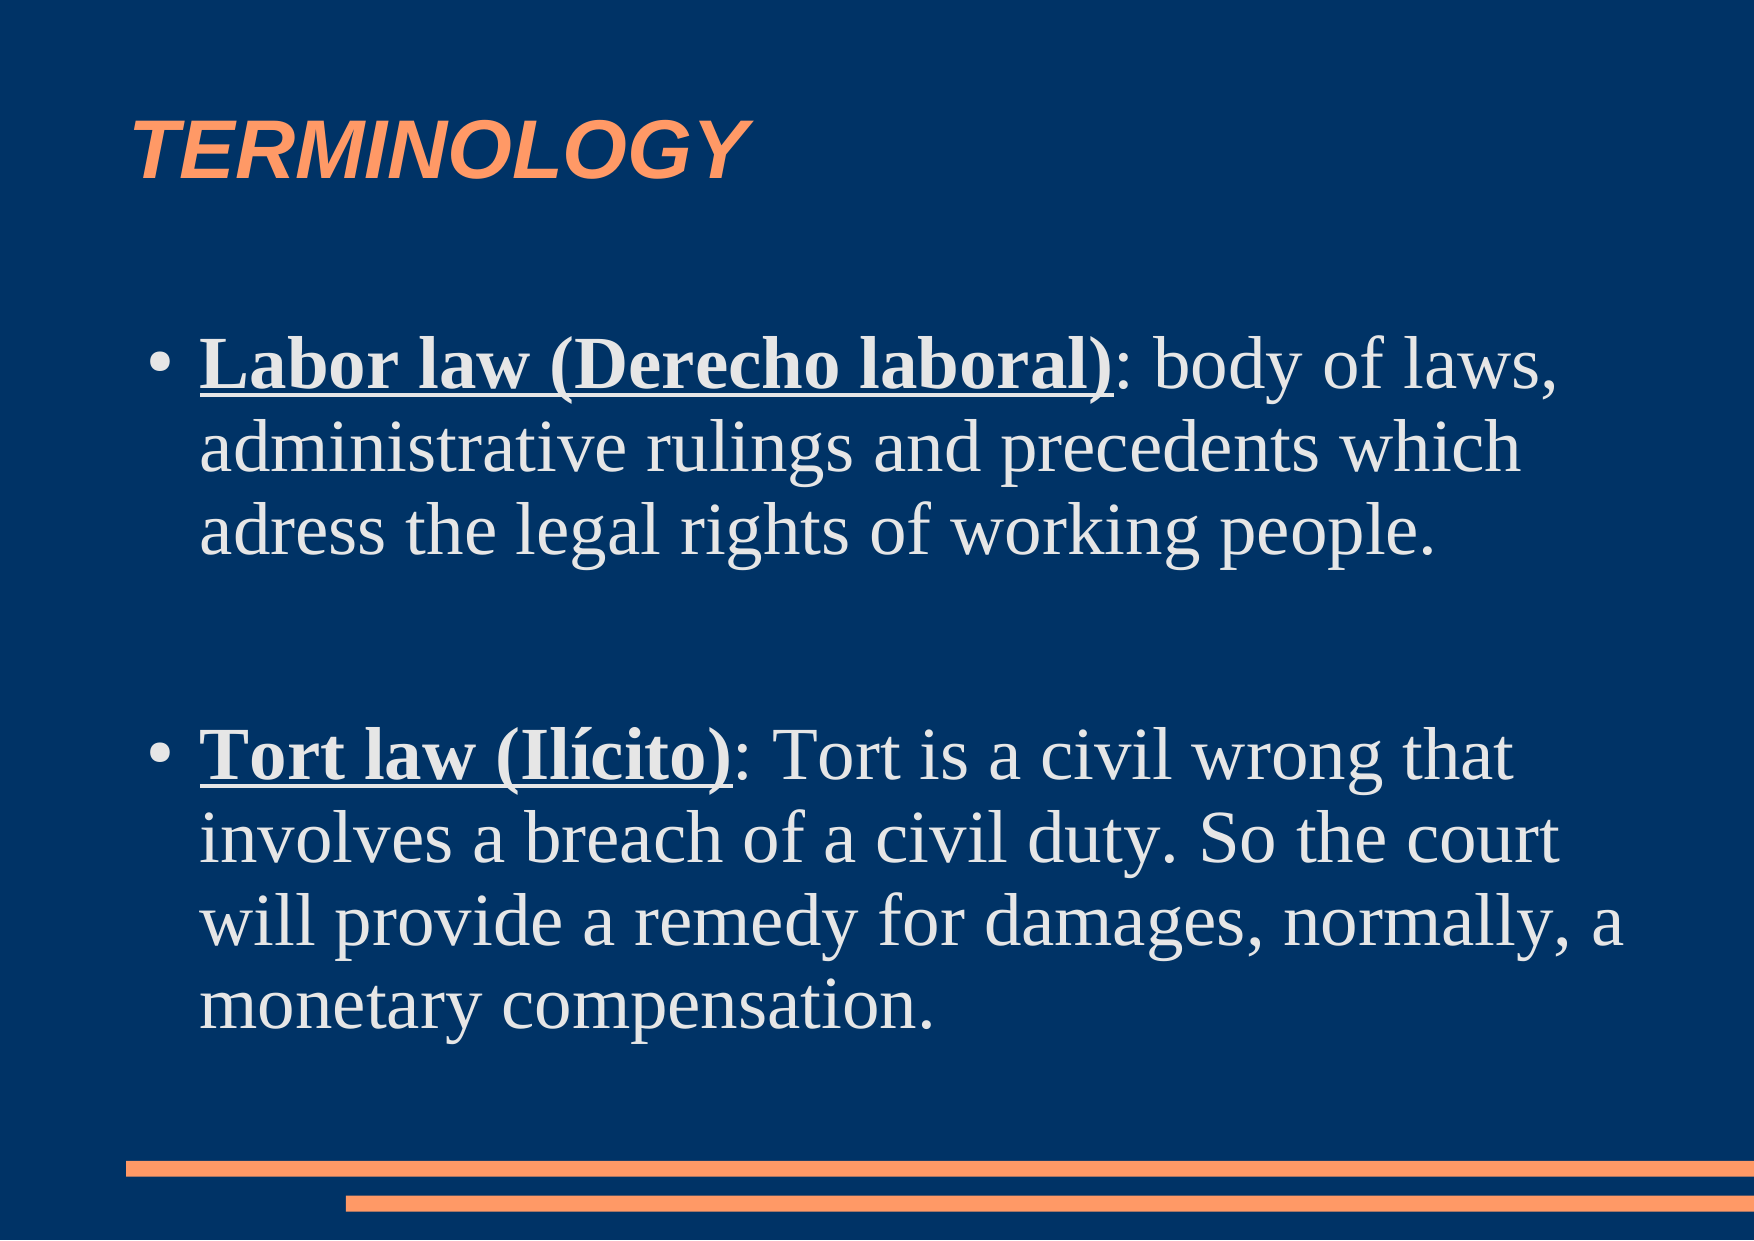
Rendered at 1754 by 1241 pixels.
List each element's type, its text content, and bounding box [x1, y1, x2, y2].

list Labor law (Derecho laboral): body of laws, administrative rulings and precedents which adress the legal rights of working people. Tort law (Ilícito): Tort is a civil wrong that involves a breach of a civil duty. So the court will provide a remedy for damages, normally, a monetary compensation. [128, 322, 1656, 1132]
title TERMINOLOGY [128, 46, 1627, 254]
